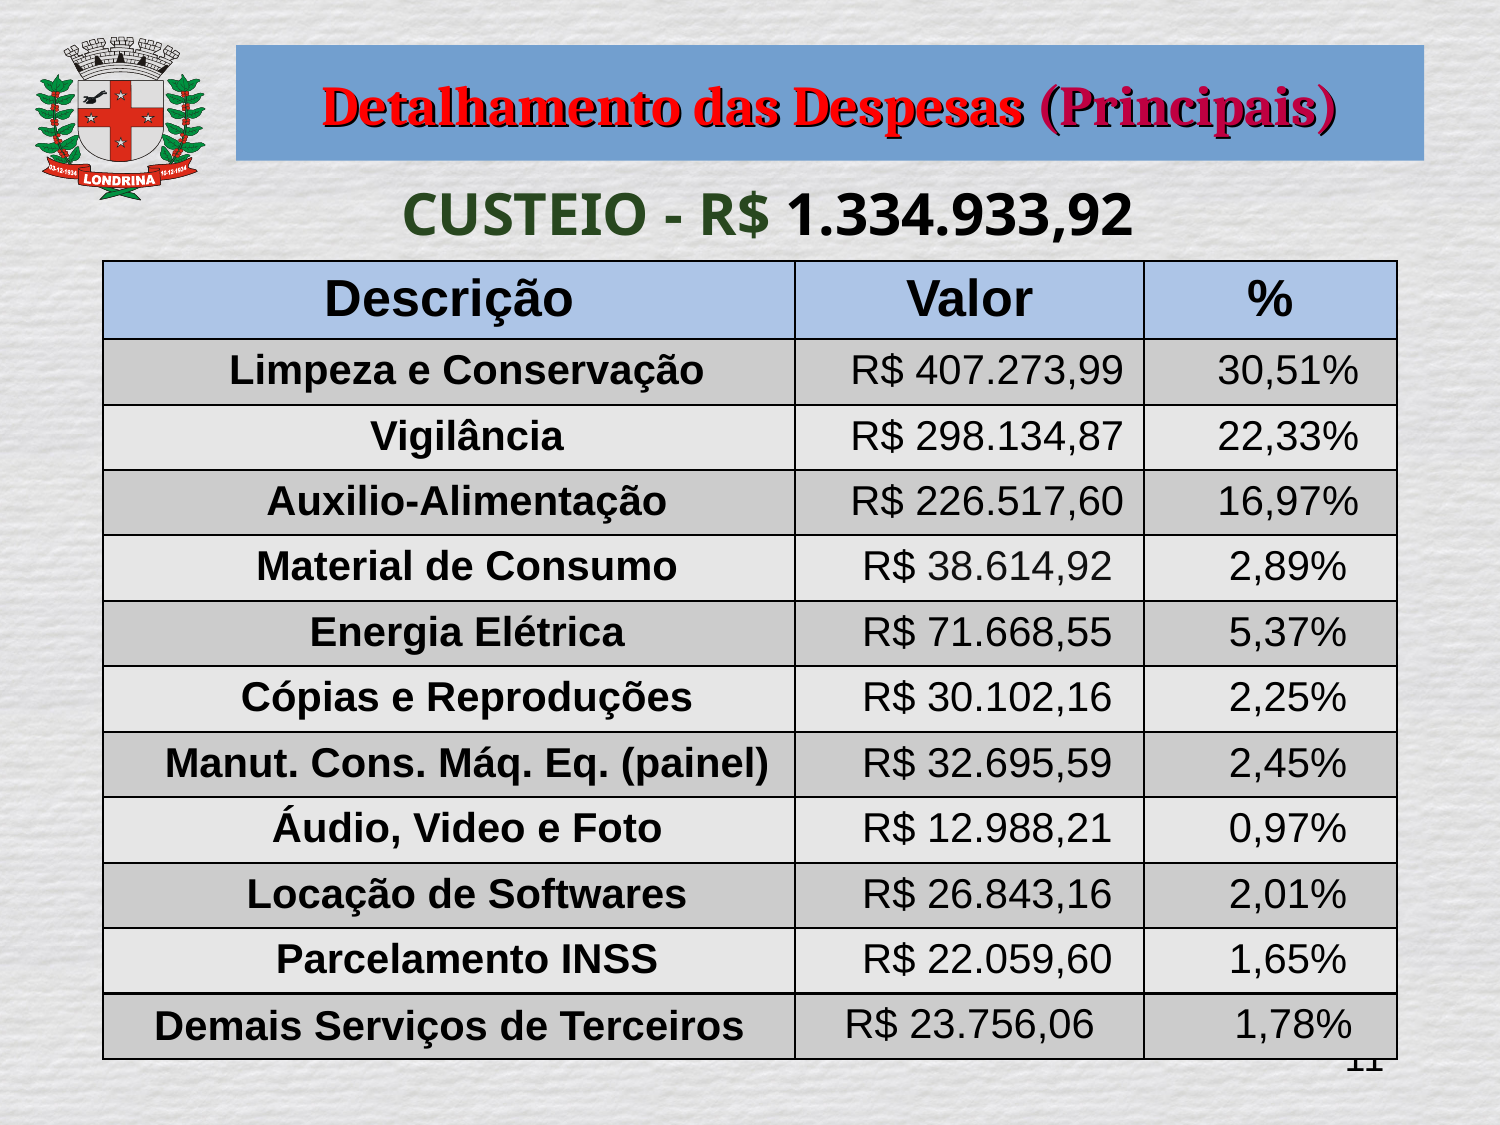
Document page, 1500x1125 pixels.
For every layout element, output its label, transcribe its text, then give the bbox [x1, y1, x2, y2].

table_cell R$ 32.695,59 [796, 733, 1143, 796]
text_box CUSTEIO - R$ 1.334.933,92 [330, 170, 1205, 254]
table_cell 1,78% [1145, 995, 1396, 1058]
table_cell Parcelamento INSS [104, 929, 794, 992]
table_cell R$ 298.134,87 [796, 406, 1143, 469]
table_cell 2,01% [1145, 864, 1396, 927]
table_header % [1145, 262, 1396, 338]
text_box Detalhamento das Despesas (Principais) [236, 45, 1425, 161]
table_cell R$ 407.273,99 [796, 340, 1143, 404]
table_cell 2,45% [1145, 733, 1396, 796]
table_cell Energia Elétrica [104, 602, 794, 665]
table_cell R$ 26.843,16 [796, 864, 1143, 927]
table_cell Manut. Cons. Máq. Eq. (painel) [104, 733, 794, 796]
table_cell Demais Serviços de Terceiros [104, 995, 794, 1058]
picture [0, 0, 1500, 1125]
table_cell 1,65% [1145, 929, 1396, 992]
table_cell 22,33% [1145, 406, 1396, 469]
table_cell R$ 30.102,16 [796, 667, 1143, 731]
table_cell 16,97% [1145, 471, 1396, 534]
table_cell 30,51% [1145, 340, 1396, 404]
table_cell R$ 12.988,21 [796, 798, 1143, 862]
table_header Descrição [104, 262, 794, 338]
table_cell Limpeza e Conservação [104, 340, 794, 404]
table_cell Vigilância [104, 406, 794, 469]
table_cell Material de Consumo [104, 536, 794, 600]
text_box <número> [1329, 1027, 1500, 1098]
table_header Valor [796, 262, 1143, 338]
table_cell R$ 38.614,92 [796, 536, 1143, 600]
table_cell 2,25% [1145, 667, 1396, 731]
table_cell R$ 71.668,55 [796, 602, 1143, 665]
table_cell Auxilio-Alimentação [104, 471, 794, 534]
table_cell R$ 22.059,60 [796, 929, 1143, 992]
table_cell R$ 226.517,60 [796, 471, 1143, 534]
table_cell R$ 23.756,06 [796, 995, 1143, 1058]
table_cell 5,37% [1145, 602, 1396, 665]
table_cell 2,89% [1145, 536, 1396, 600]
table_cell Locação de Softwares [104, 864, 794, 927]
table_cell Cópias e Reproduções [104, 667, 794, 731]
table_cell 0,97% [1145, 798, 1396, 862]
table_cell Áudio, Video e Foto [104, 798, 794, 862]
